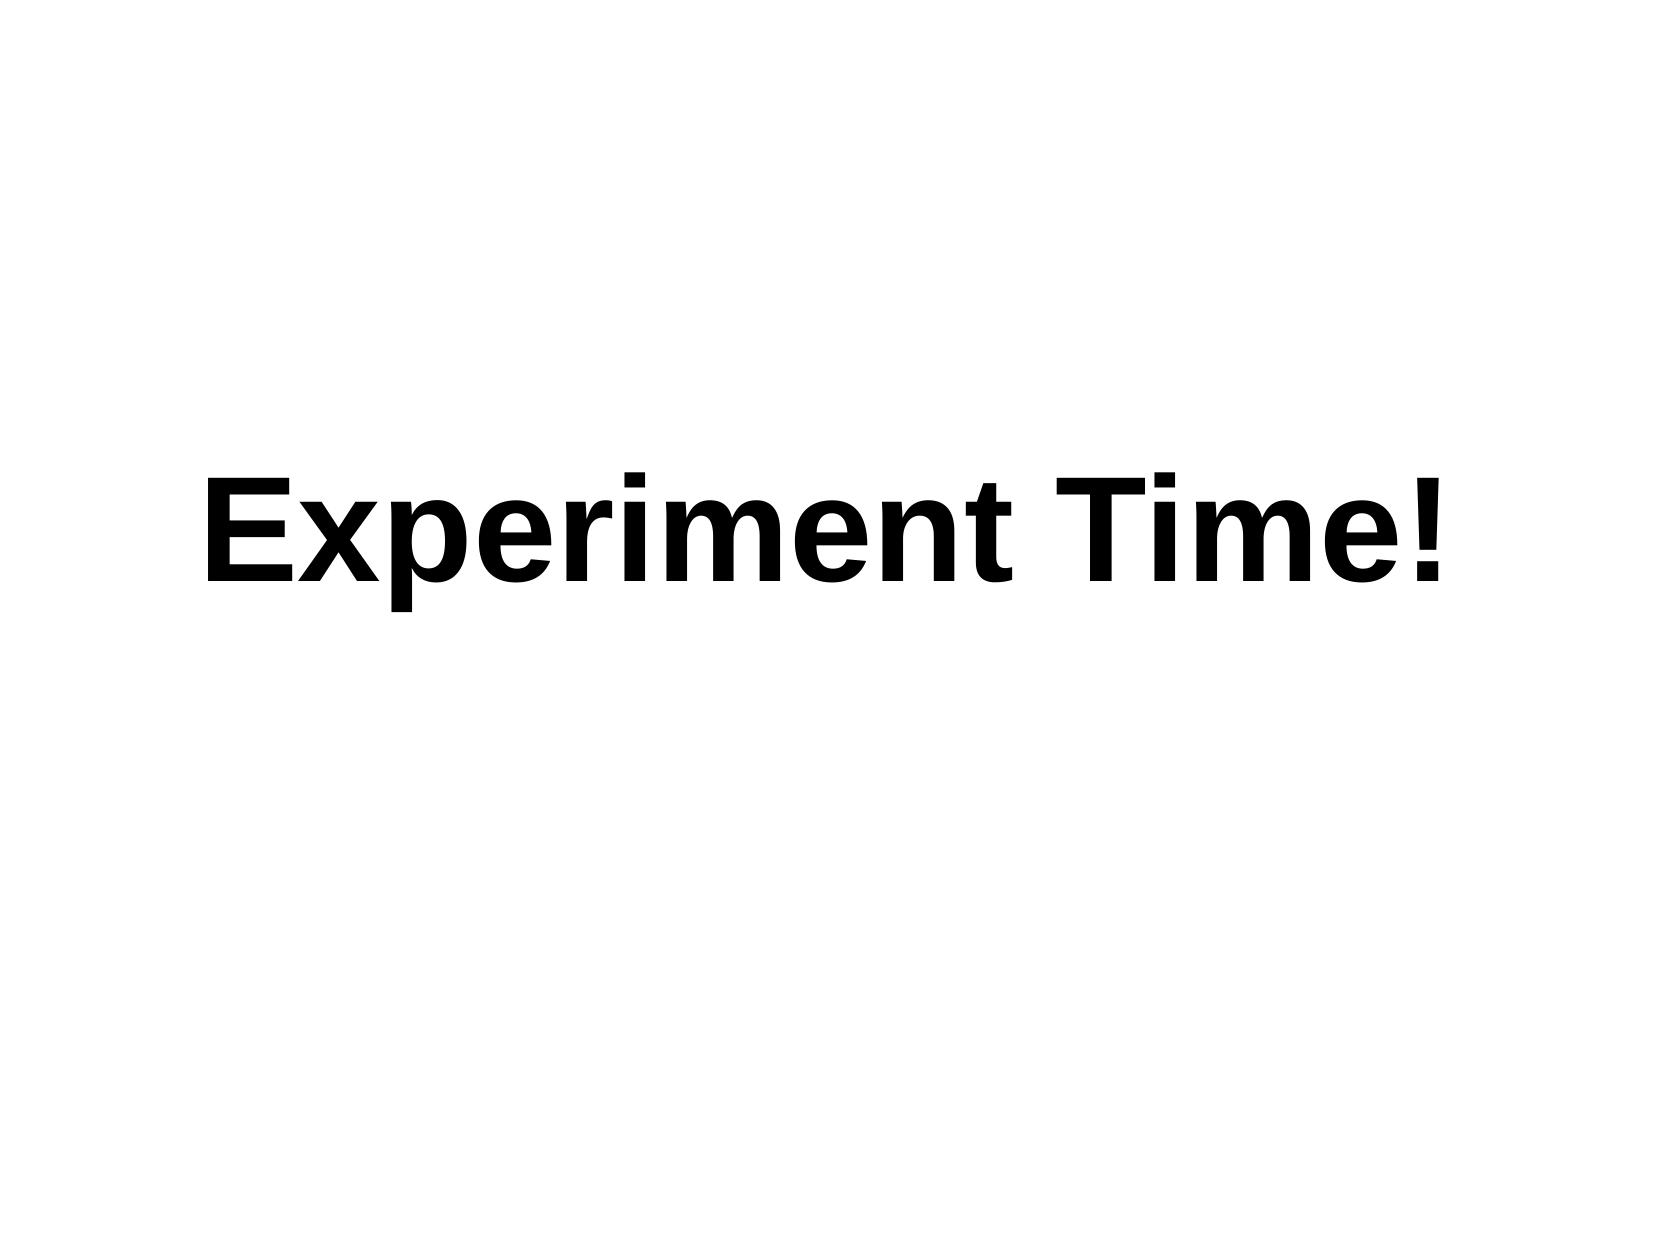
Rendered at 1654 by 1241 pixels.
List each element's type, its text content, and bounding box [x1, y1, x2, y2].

subtitle Experiment Time! [82, 49, 1571, 1010]
